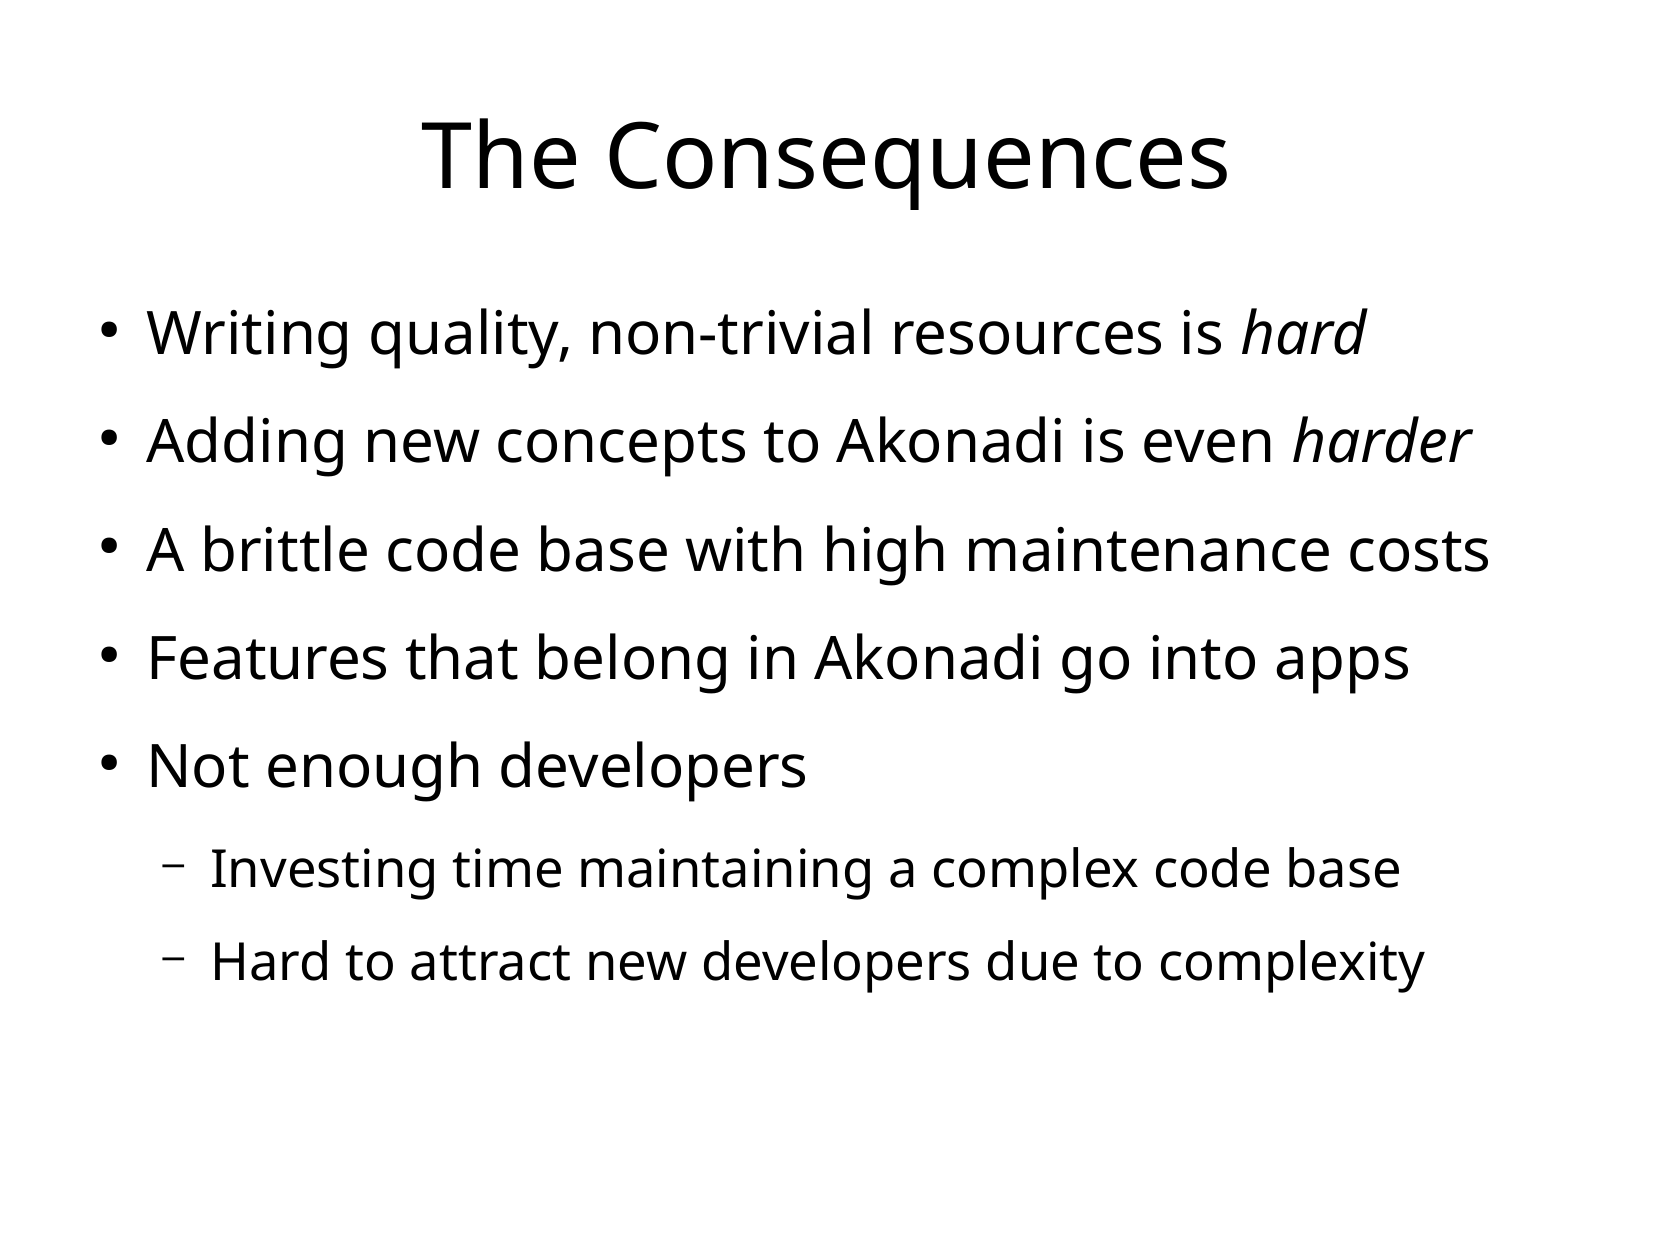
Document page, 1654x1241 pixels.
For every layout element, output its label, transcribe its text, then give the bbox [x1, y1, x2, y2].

list Writing quality, non-trivial resources is hard Adding new concepts to Akonadi is even harder A brittle code base with high maintenance costs Features that belong in Akonadi go into apps Not enough developers Investing time maintaining a complex code base Hard to attract new developers due to complexity [82, 290, 1571, 1010]
title The Consequences [82, 49, 1571, 257]
